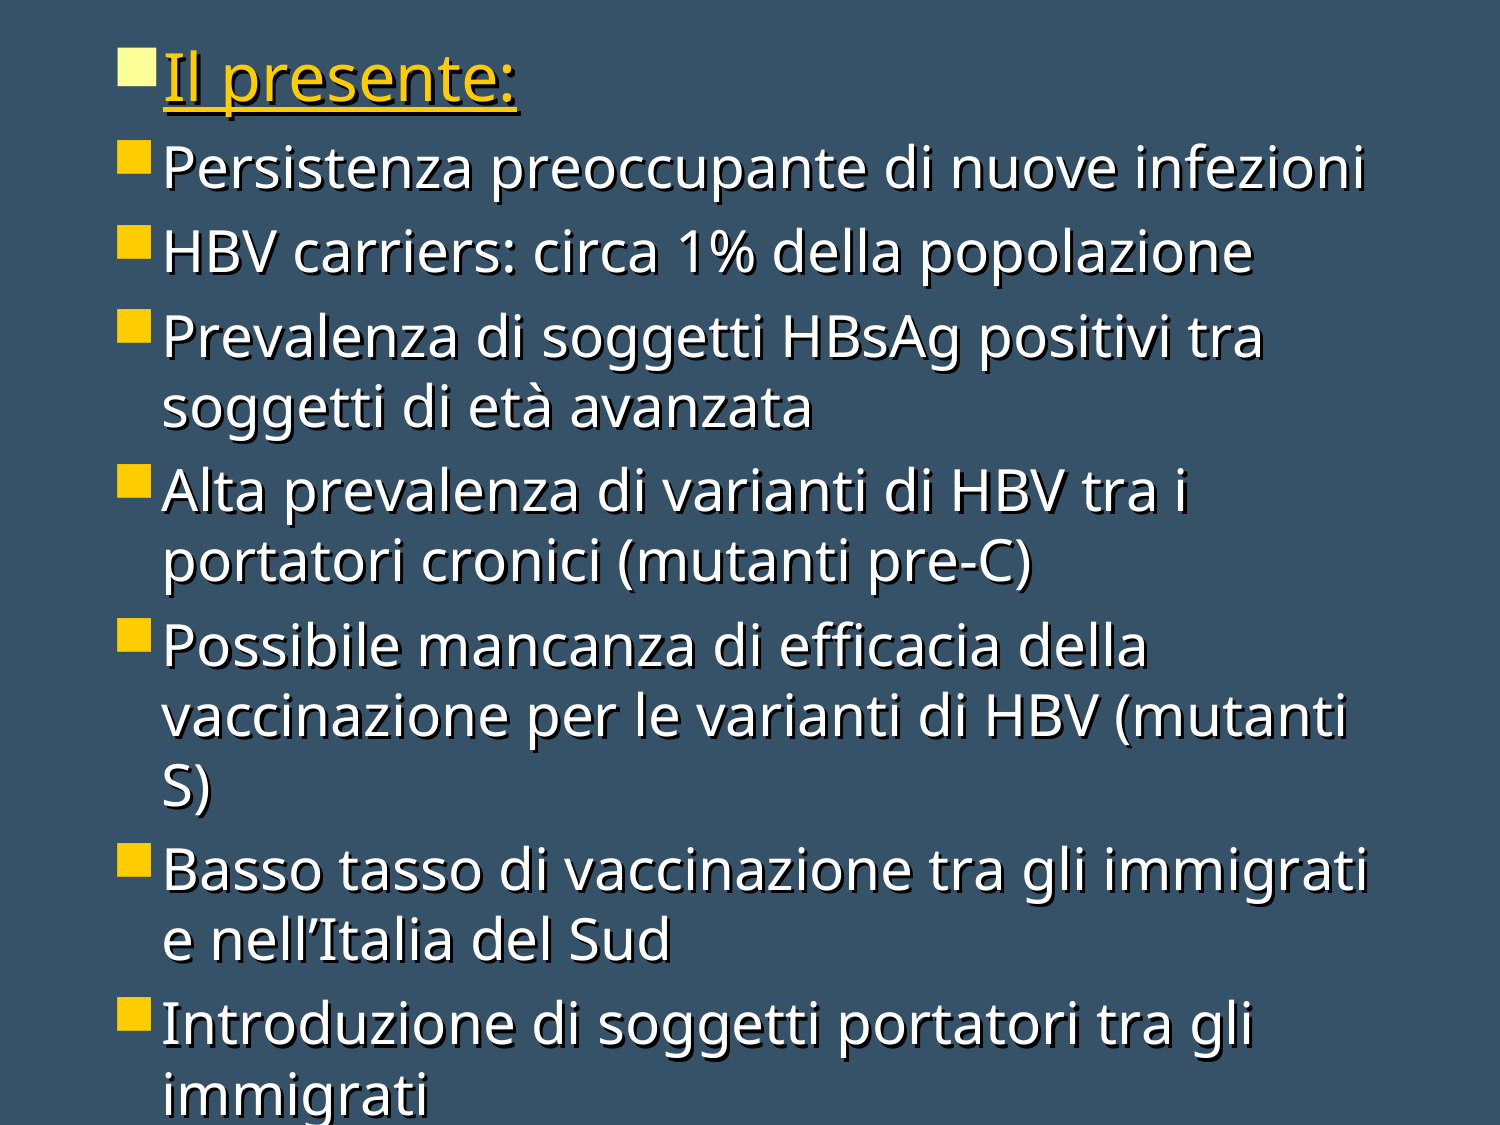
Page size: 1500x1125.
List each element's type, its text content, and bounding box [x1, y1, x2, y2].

text_box Il presente: Persistenza preoccupante di nuove infezioni HBV carriers: circa 1% della popolazione Prevalenza di soggetti HBsAg positivi tra soggetti di età avanzata Alta prevalenza di varianti di HBV tra i portatori cronici (mutanti pre-C) Possibile mancanza di efficacia della vaccinazione per le varianti di HBV (mutanti S) Basso tasso di vaccinazione tra gli immigrati e nell’Italia del Sud Introduzione di soggetti portatori tra gli immigrati [112, 70, 1388, 1092]
